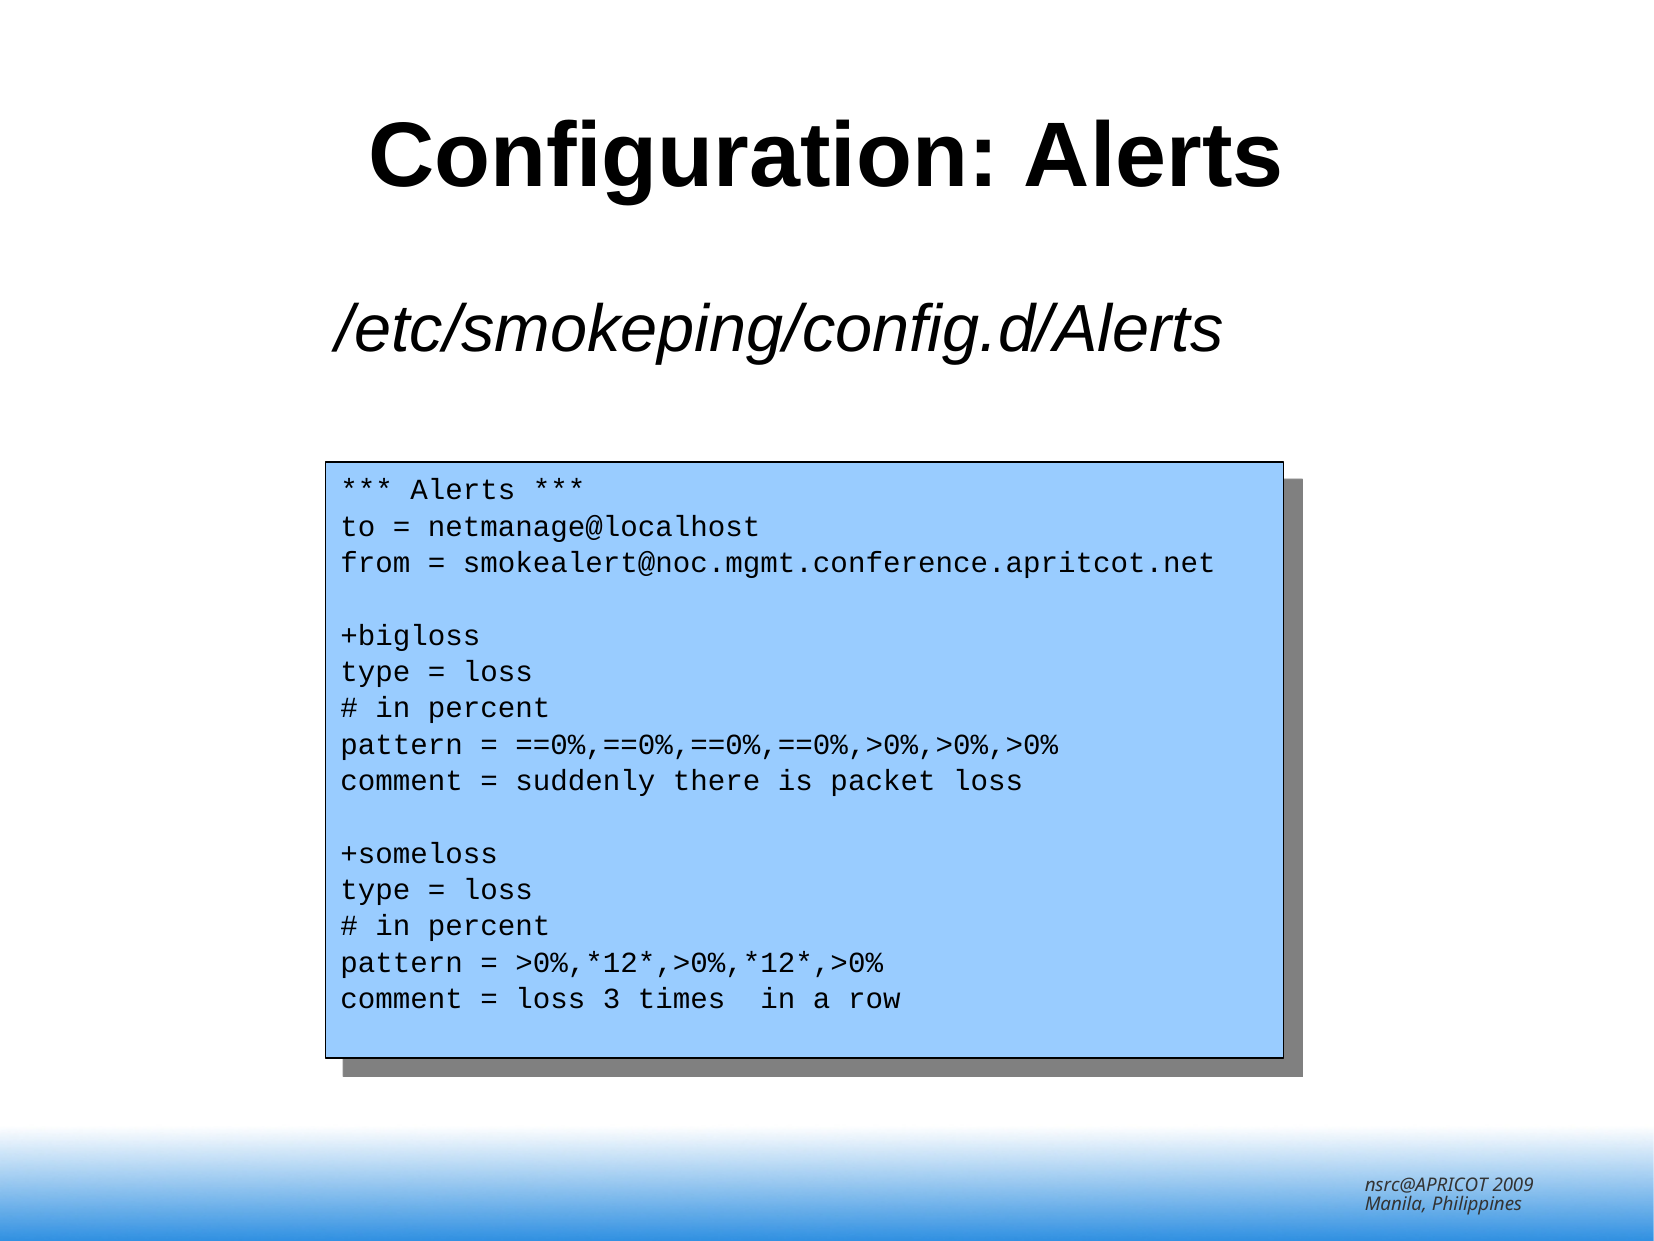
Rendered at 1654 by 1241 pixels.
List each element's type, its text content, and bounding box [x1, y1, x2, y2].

title Configuration: Alerts [82, 49, 1571, 257]
picture [0, 1124, 1654, 1241]
text_box *** Alerts *** to = netmanage@localhost from = smokealert@noc.mgmt.conference.apritcot.net +bigloss type = loss # in percent pattern = ==0%,==0%,==0%,==0%,>0%,>0%,>0% comment = suddenly there is packet loss +someloss type = loss # in percent pattern = >0%,*12*,>0%,*12*,>0% comment = loss 3 times in a row [325, 461, 1284, 1058]
text_box /etc/smokeping/config.d/Alerts [321, 274, 1243, 373]
